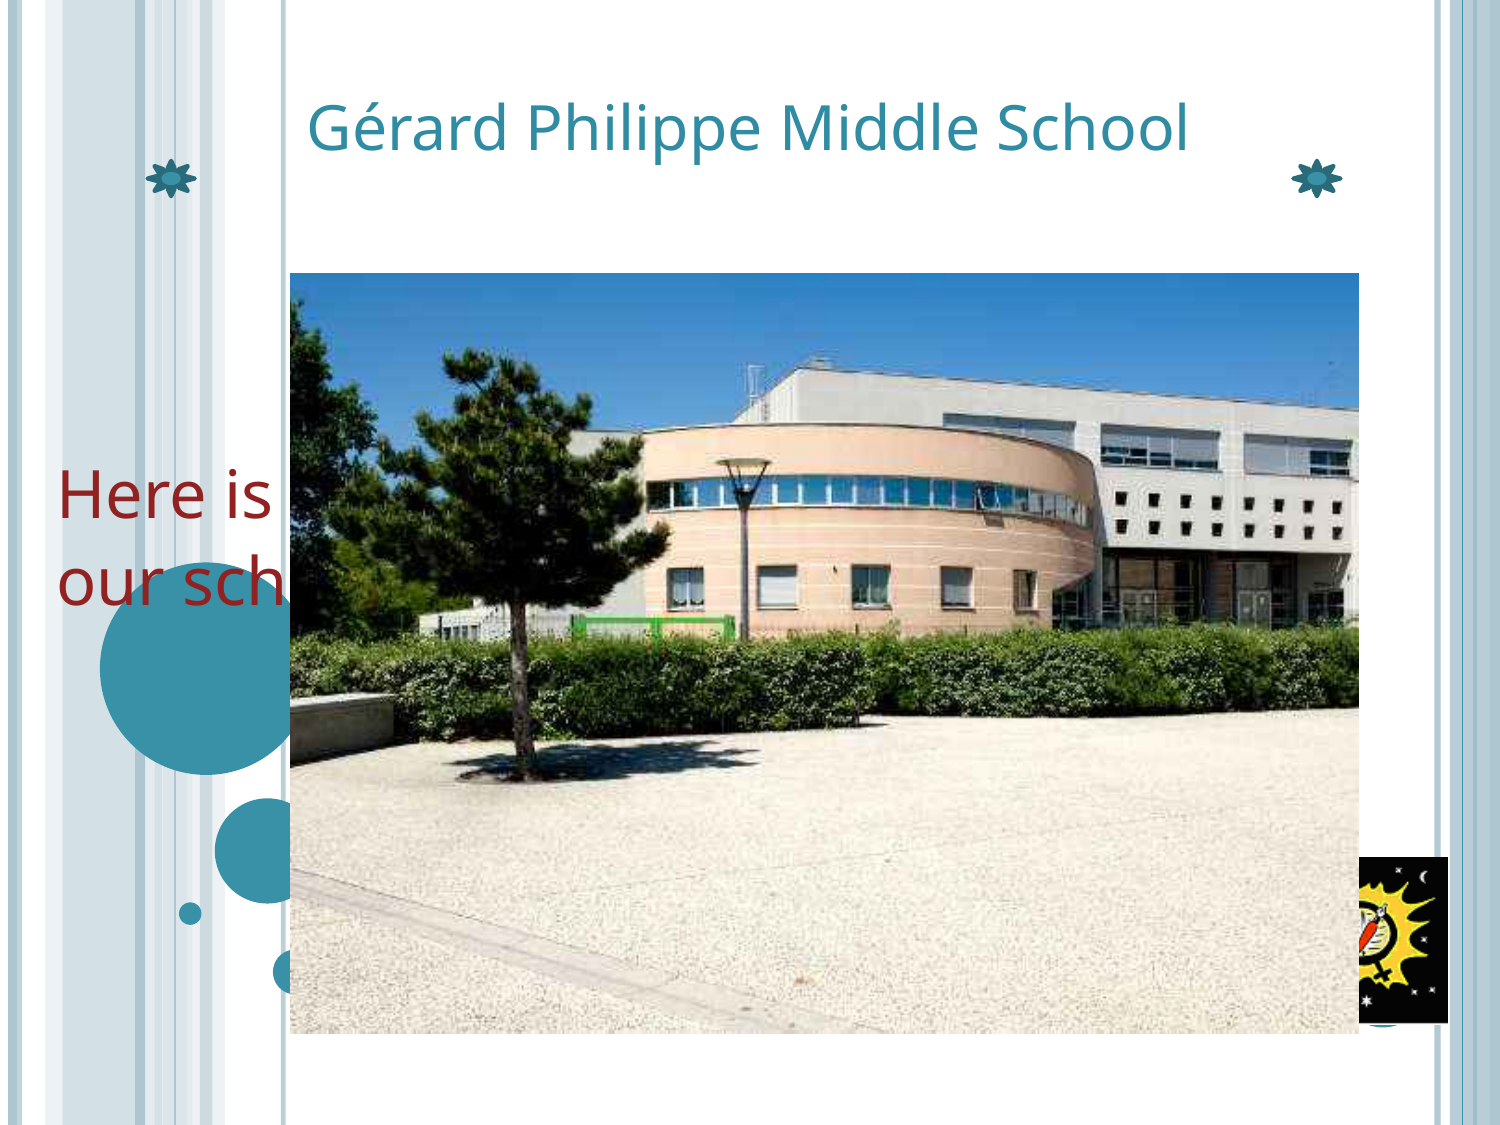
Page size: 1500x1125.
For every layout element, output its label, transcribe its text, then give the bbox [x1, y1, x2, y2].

text_box [185, 175, 195, 182]
text_box Here is our school [41, 444, 290, 638]
text_box [1293, 175, 1303, 182]
text_box [167, 160, 175, 168]
text_box [167, 189, 175, 197]
text_box [1313, 160, 1321, 168]
text_box [1330, 175, 1341, 182]
text_box [154, 165, 188, 192]
title Gérard Philippe Middle School [112, 30, 1388, 220]
text_box [147, 175, 158, 182]
picture [290, 273, 1448, 1034]
text_box [1313, 189, 1321, 197]
text_box [1300, 165, 1334, 192]
